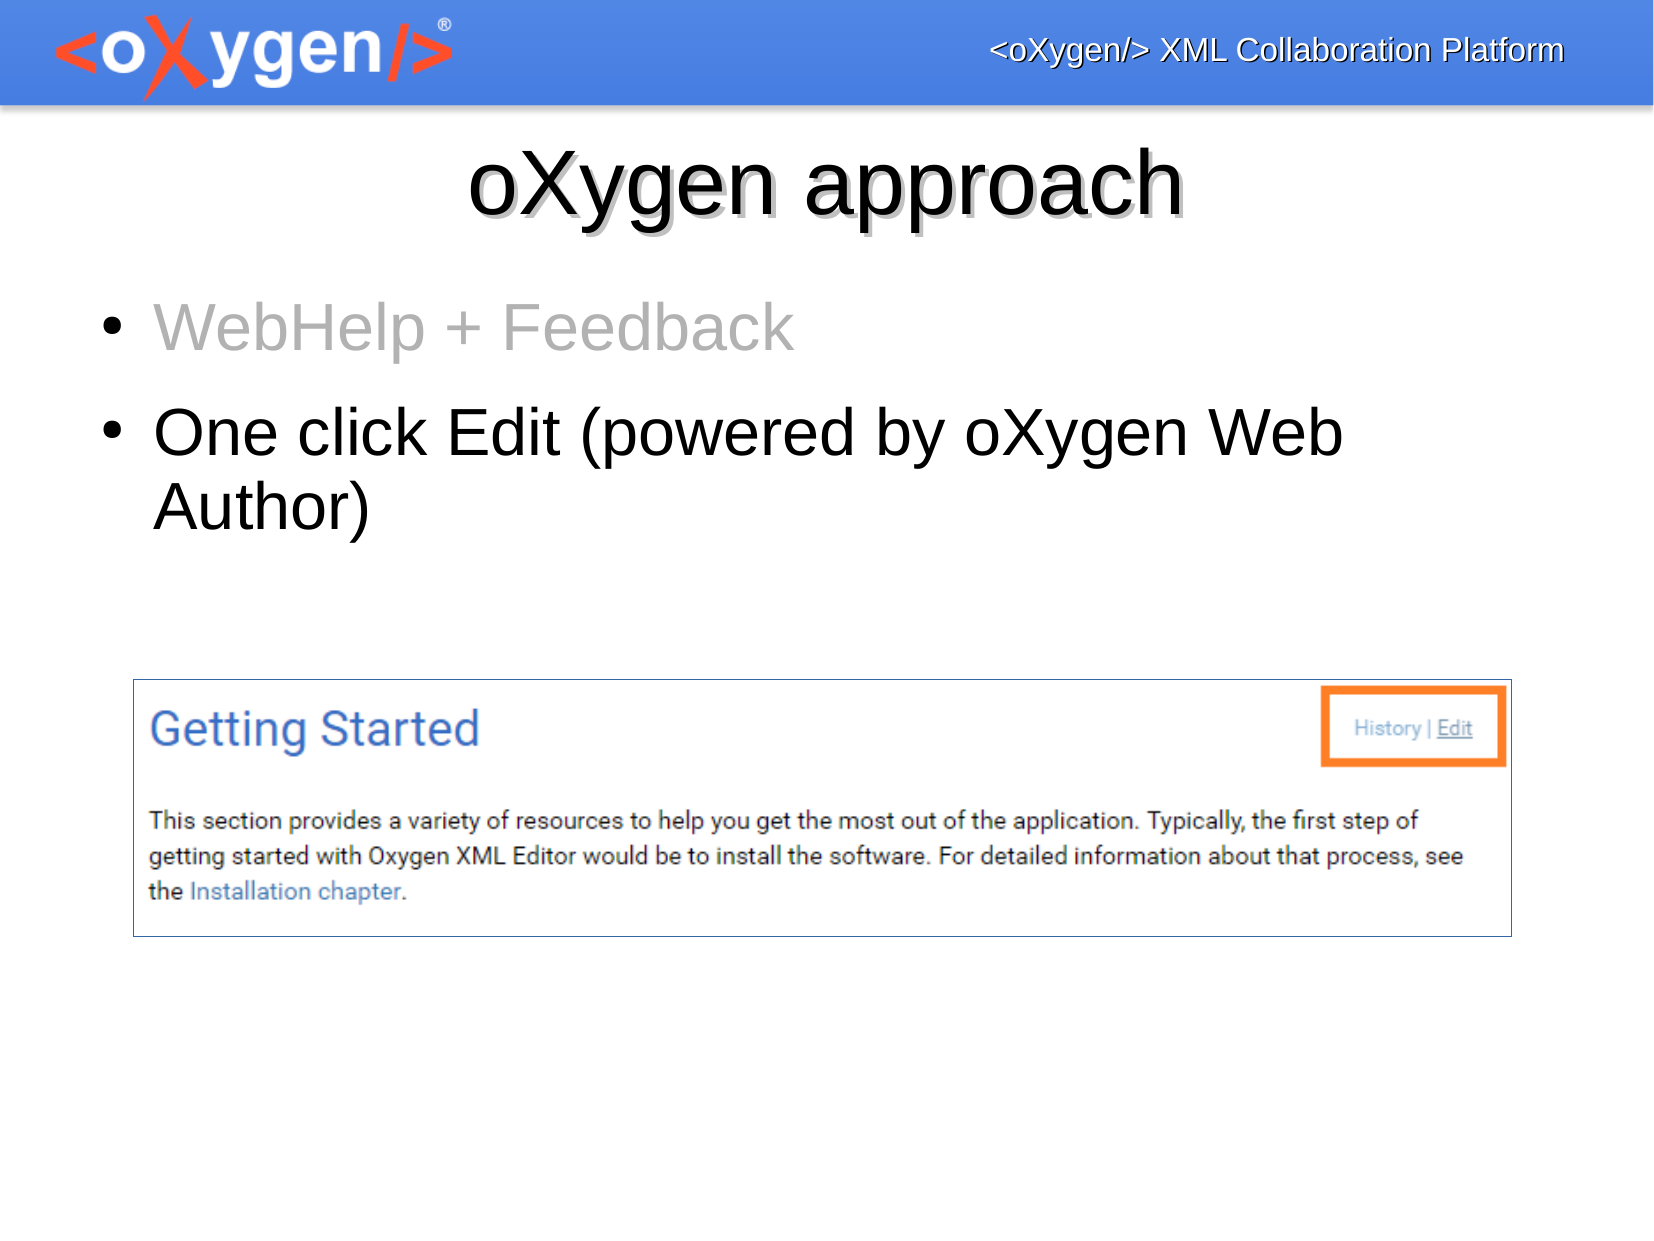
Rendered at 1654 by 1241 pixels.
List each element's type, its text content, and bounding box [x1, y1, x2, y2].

picture [133, 679, 1512, 937]
picture [0, 0, 1654, 119]
list WebHelp + Feedback One click Edit (powered by oXygen Web Author) [82, 290, 1571, 1010]
title oXygen approach [82, 78, 1571, 287]
